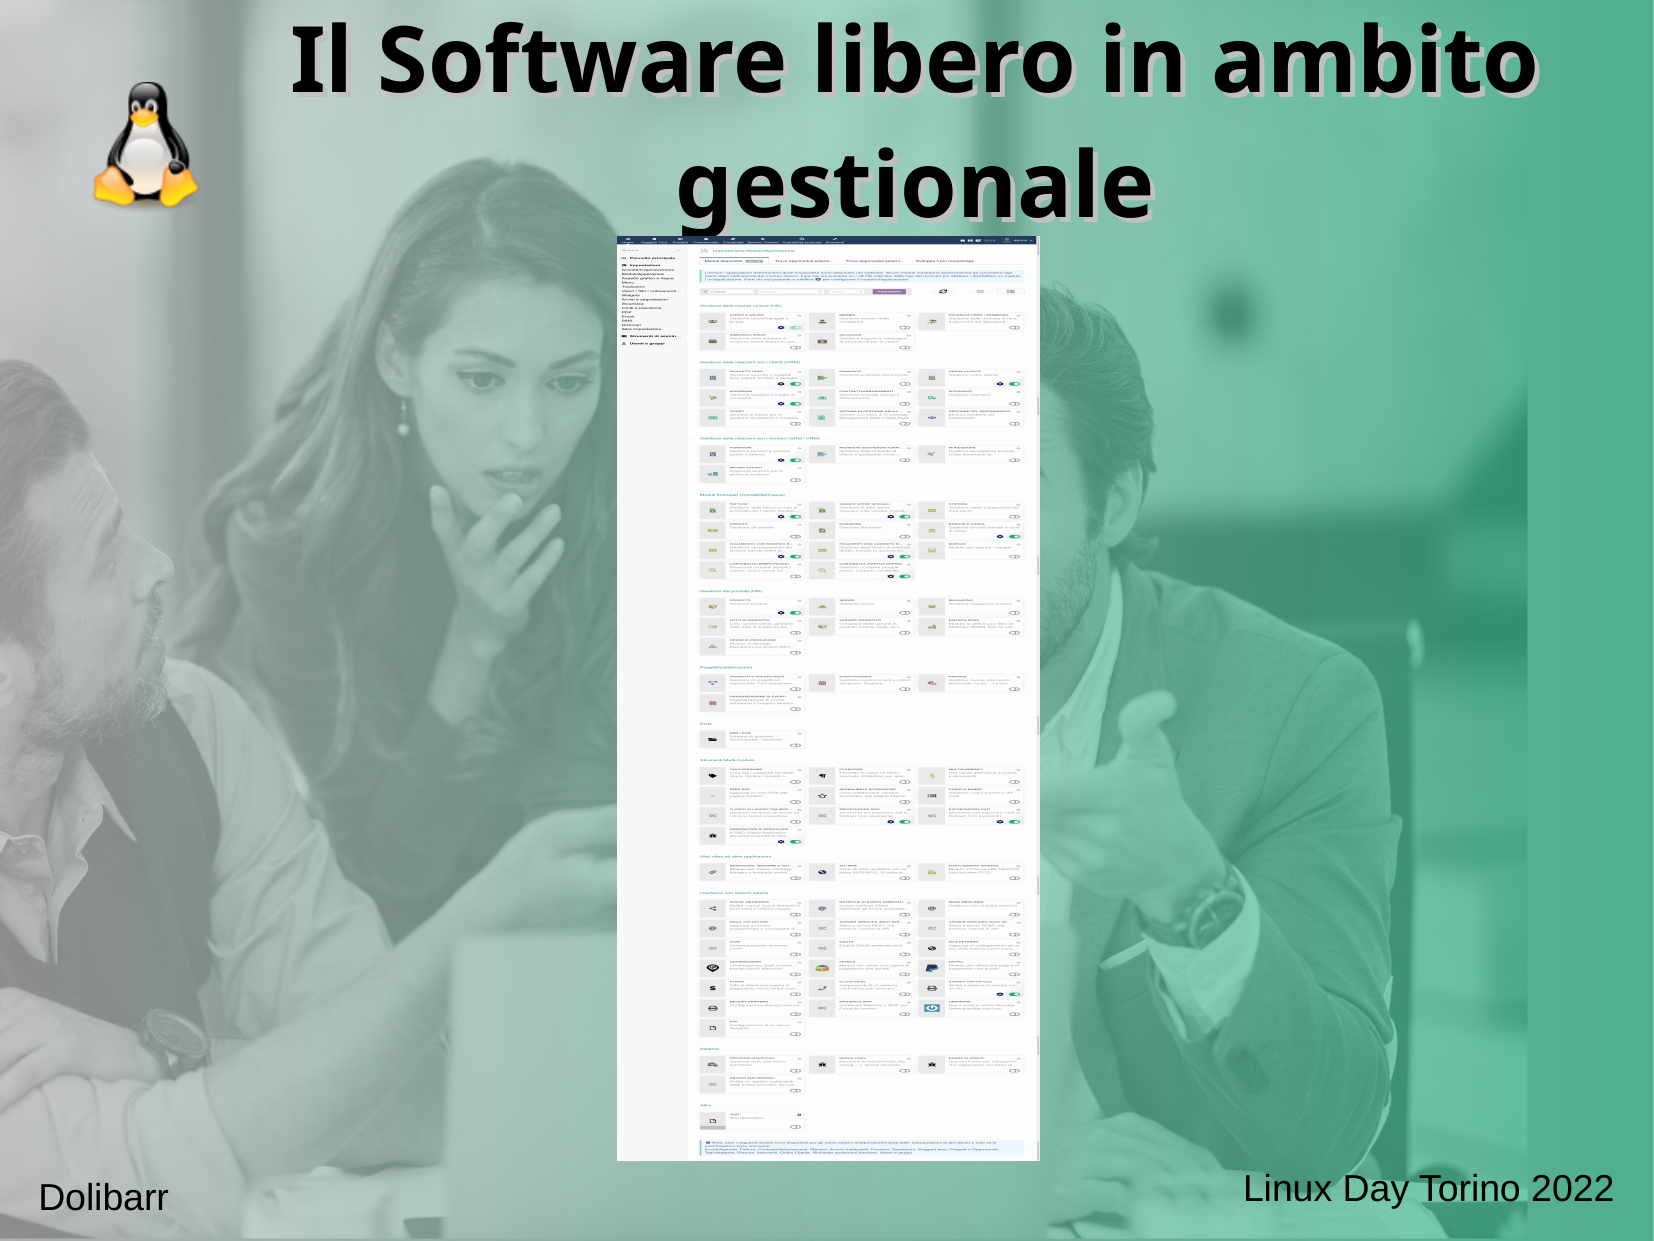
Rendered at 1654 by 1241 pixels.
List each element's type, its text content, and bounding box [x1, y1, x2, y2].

table_cell [1040, 702, 1223, 766]
table_cell [1419, 638, 1523, 702]
table_header [492, 410, 617, 510]
table_cell [1040, 510, 1223, 574]
table_cell [1419, 702, 1523, 766]
table_header [130, 410, 492, 510]
table_cell [492, 766, 617, 830]
table_cell [1040, 638, 1223, 702]
table_cell [492, 638, 617, 702]
table_cell [1040, 766, 1223, 830]
table_cell [1223, 702, 1419, 766]
table_cell [1419, 574, 1523, 638]
table_cell [492, 702, 617, 766]
table_cell [1419, 766, 1523, 830]
table_cell [1223, 574, 1419, 638]
table_header [1040, 410, 1223, 510]
table_cell [130, 510, 492, 574]
table_cell [1223, 638, 1419, 702]
table_cell [130, 766, 492, 830]
table_cell [1419, 510, 1523, 574]
table_cell [1223, 766, 1419, 830]
table_cell [1040, 574, 1223, 638]
table_cell [130, 574, 492, 638]
table_cell [492, 510, 617, 574]
table_cell [130, 638, 492, 702]
table_cell [1223, 510, 1419, 574]
title Il Software libero in ambito gestionale [259, 17, 1571, 222]
text_box Linux Day Torino 2022 [1228, 1159, 1630, 1217]
table_cell [492, 574, 617, 638]
text_box Dolibarr [23, 1169, 185, 1227]
table_header [1419, 410, 1523, 510]
picture [0, 0, 1654, 1241]
table_header [1223, 410, 1419, 510]
table_cell [130, 702, 492, 766]
